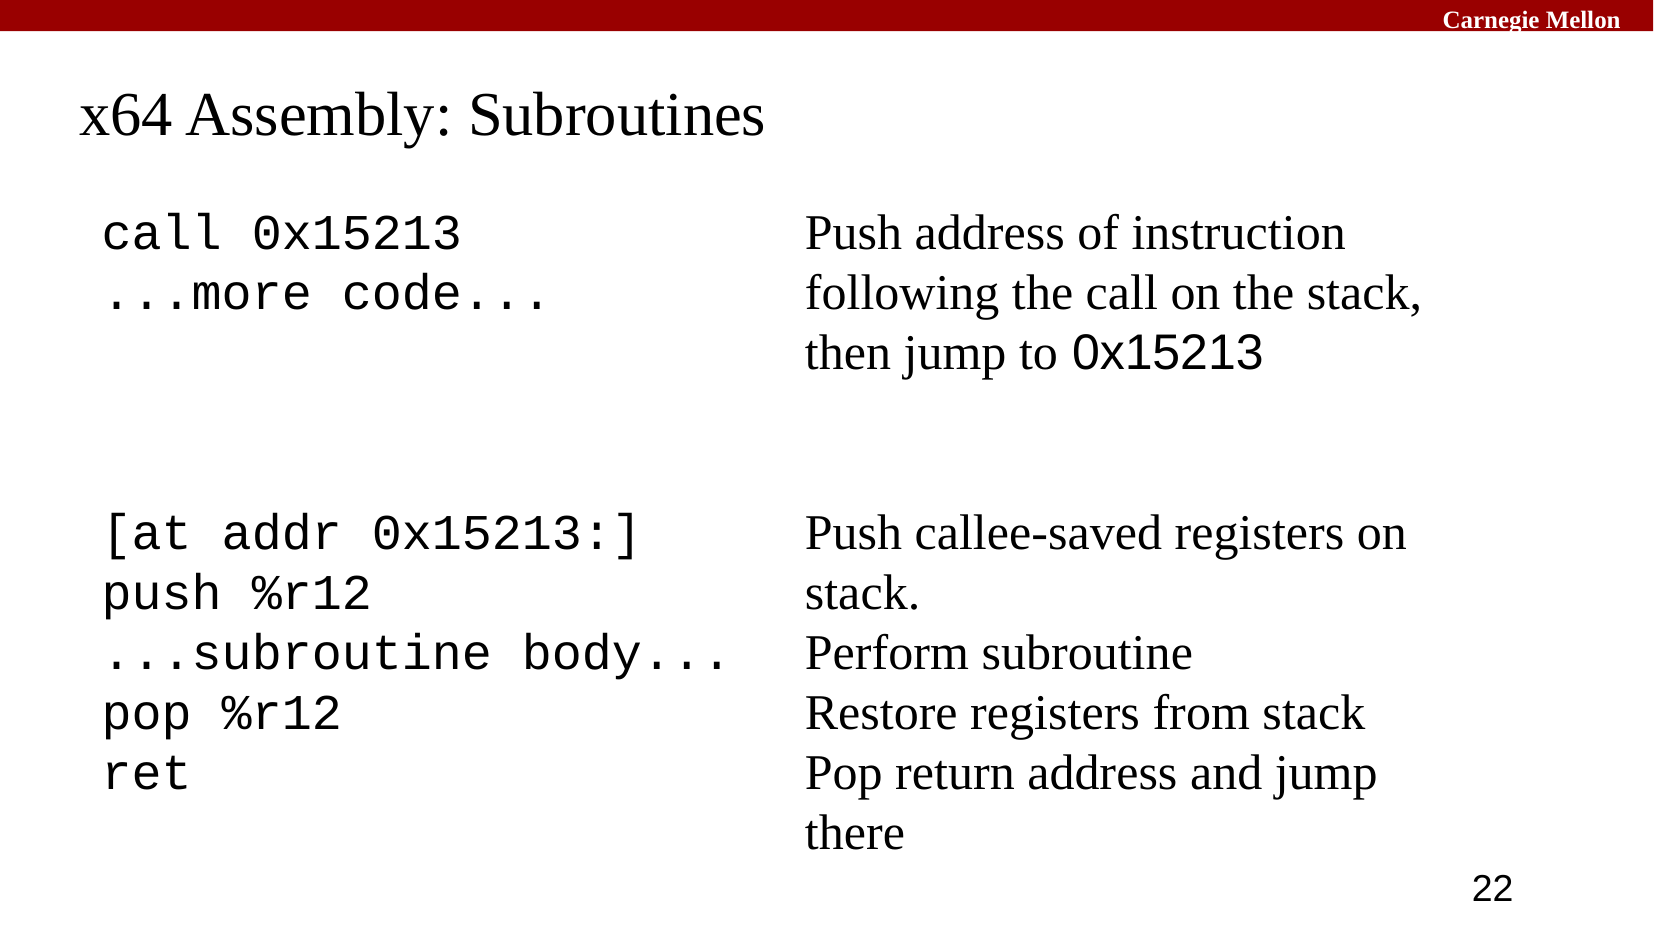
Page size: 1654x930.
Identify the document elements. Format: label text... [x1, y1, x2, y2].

list call 0x15213 ...more code... [at addr 0x15213:] push %r12 ...subroutine body... pop %r12 ret [71, 184, 780, 875]
title x64 Assembly: Subroutines [64, 16, 1437, 205]
text_box Push address of instruction following the call on the stack, then jump to 0x15213 Push callee-saved registers on stack. Perform subroutine Restore registers from stack Pop return address and jump there [789, 184, 1468, 875]
